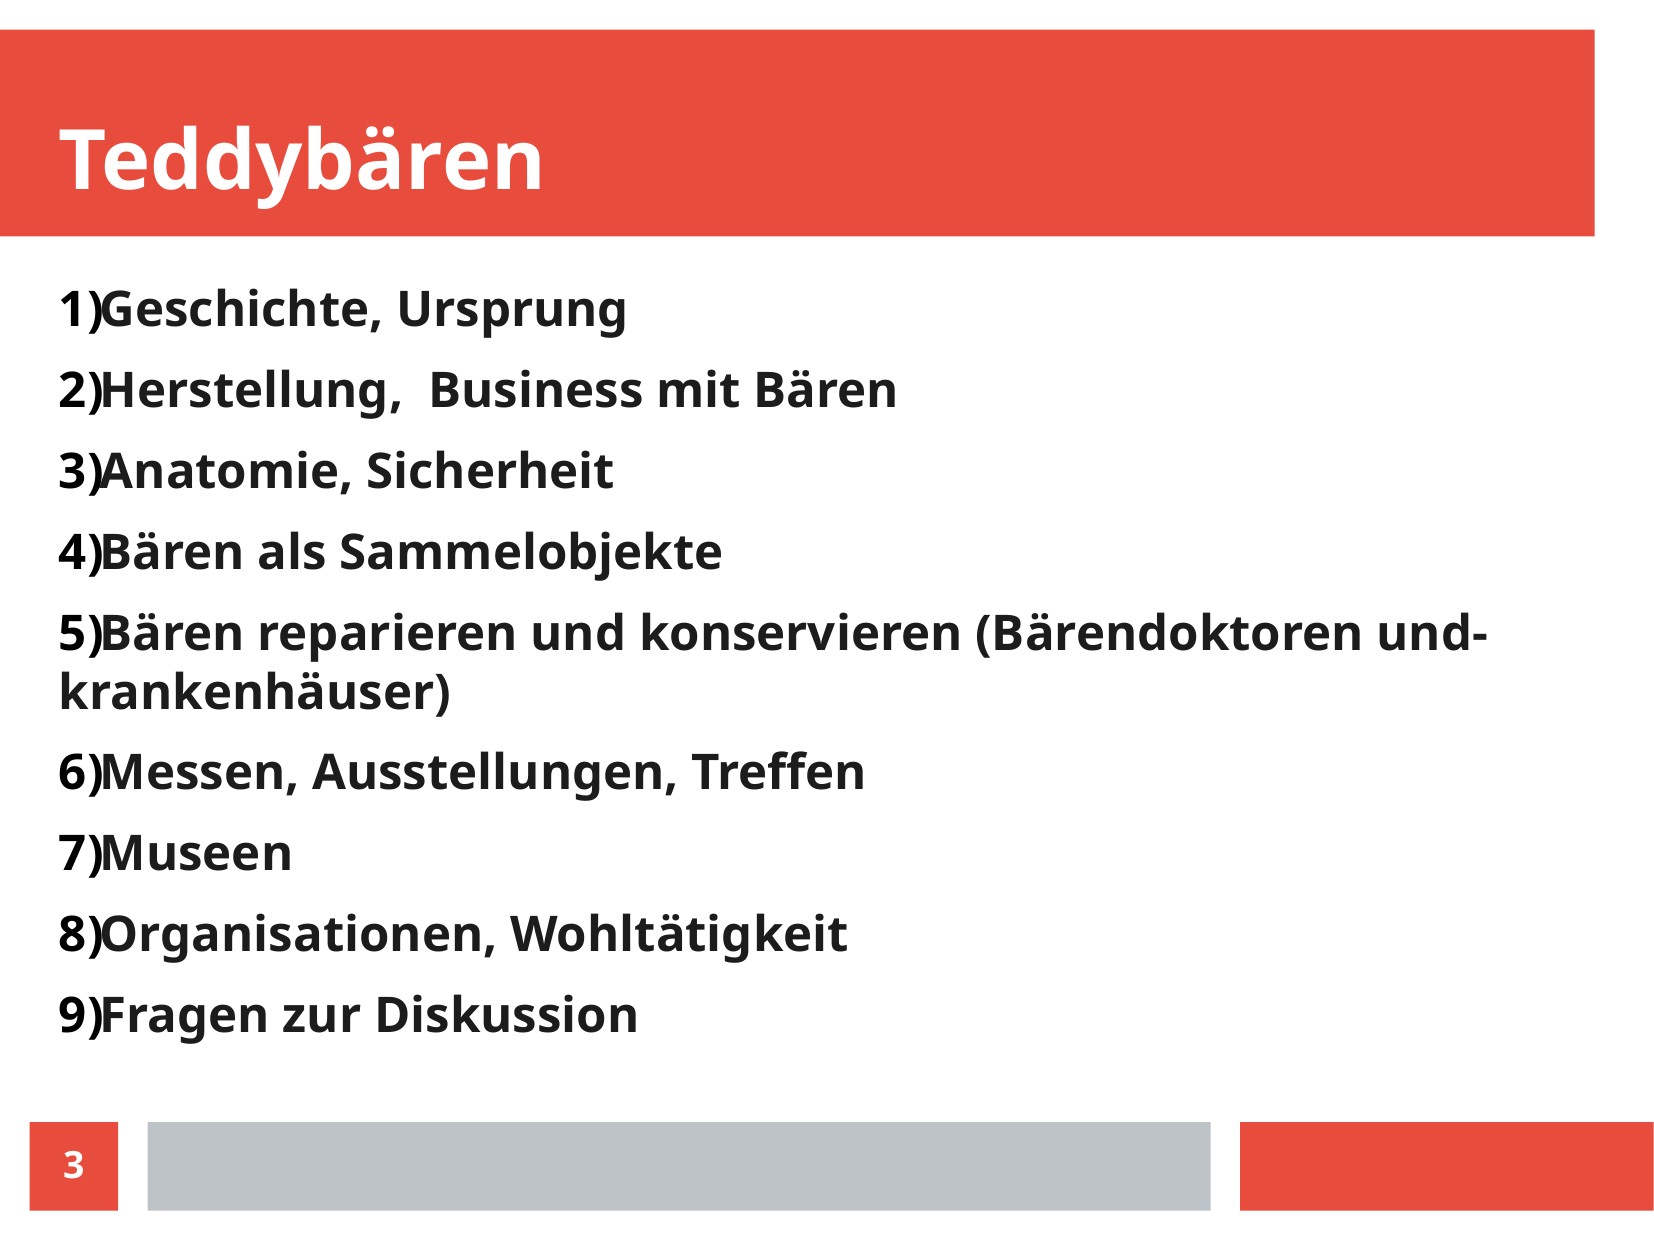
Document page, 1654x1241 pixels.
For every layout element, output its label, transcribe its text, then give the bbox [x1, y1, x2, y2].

list Geschichte, Ursprung Herstellung, Business mit Bären Anatomie, Sicherheit Bären als Sammelobjekte Bären reparieren und konservieren (Bärendoktoren und- krankenhäuser) Messen, Ausstellungen, Treffen Museen Organisationen, Wohltätigkeit Fragen zur Diskussion [58, 277, 1565, 1046]
text_box [29, 1122, 119, 1211]
title Teddybären [59, 59, 1595, 207]
